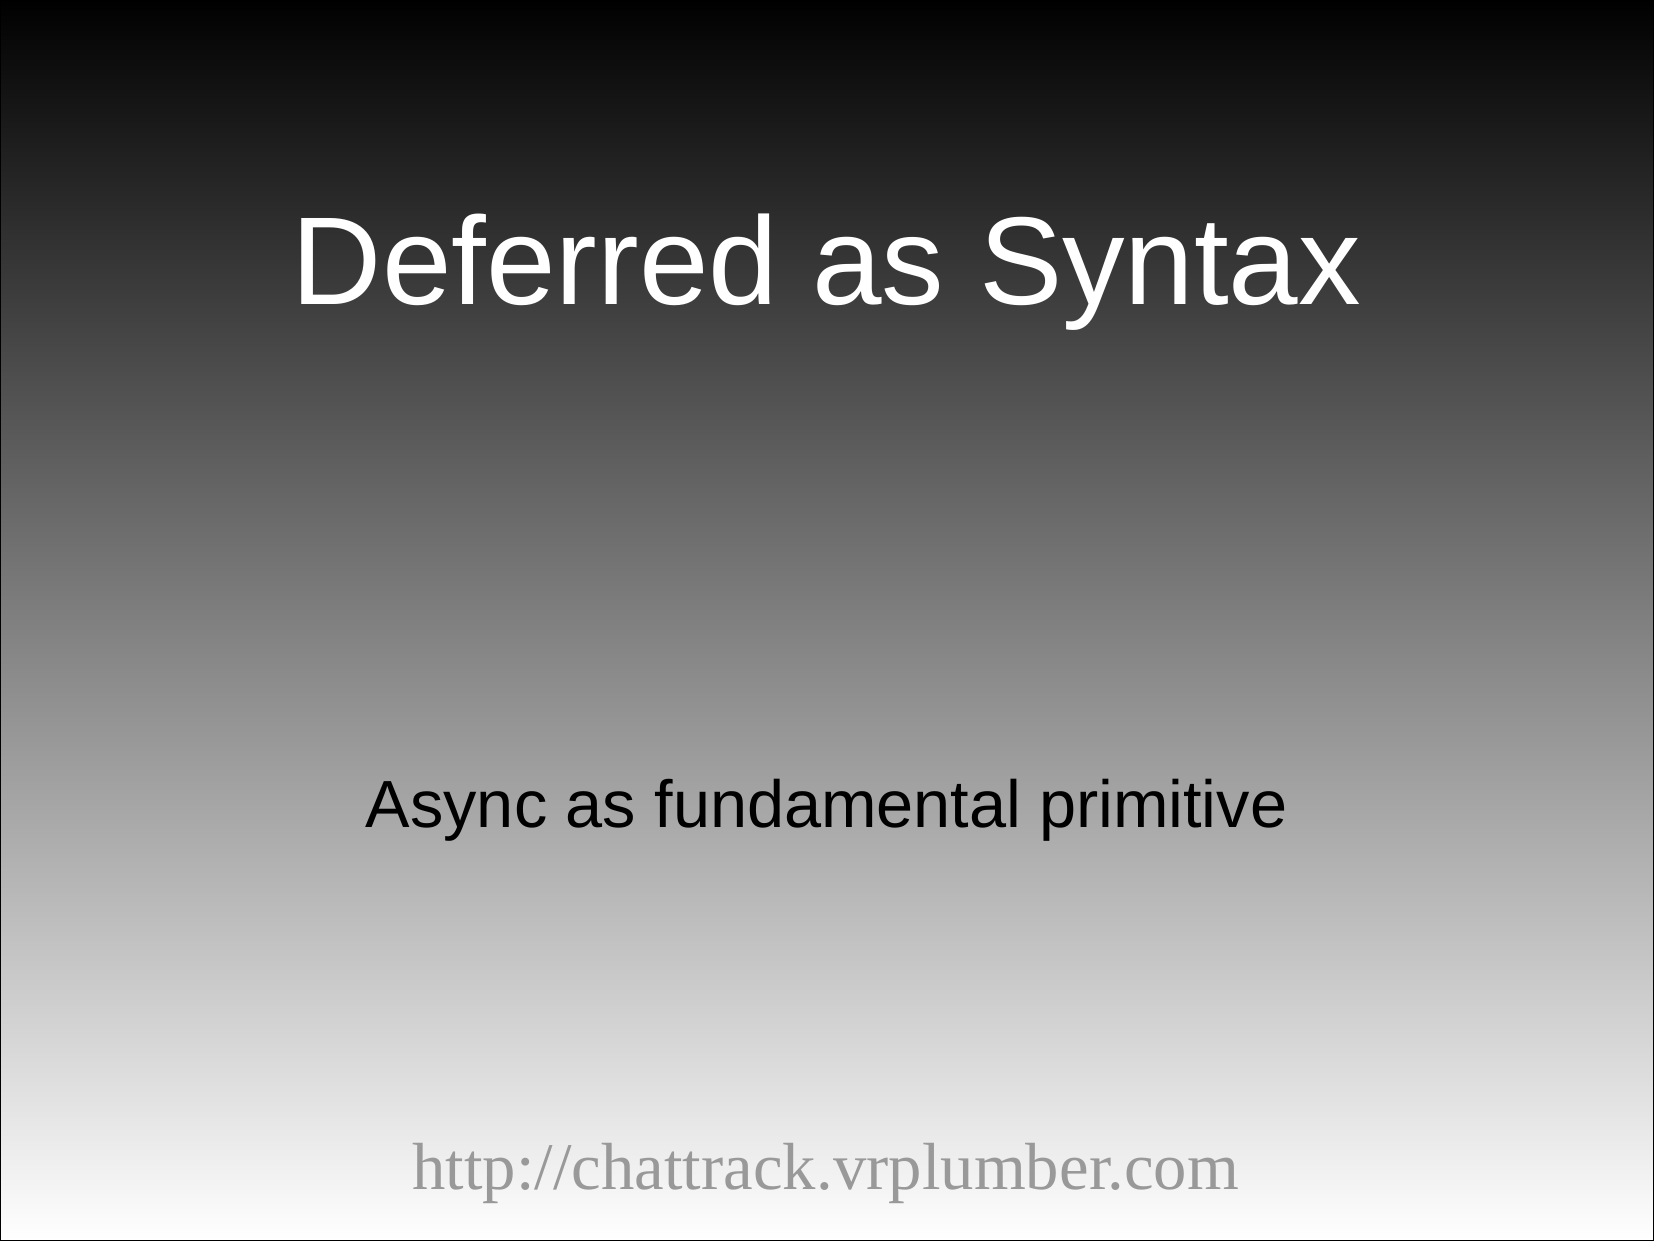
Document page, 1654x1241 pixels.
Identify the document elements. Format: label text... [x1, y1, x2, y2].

subtitle Async as fundamental primitive [29, 403, 1625, 1207]
title Deferred as Syntax [0, 56, 1654, 466]
